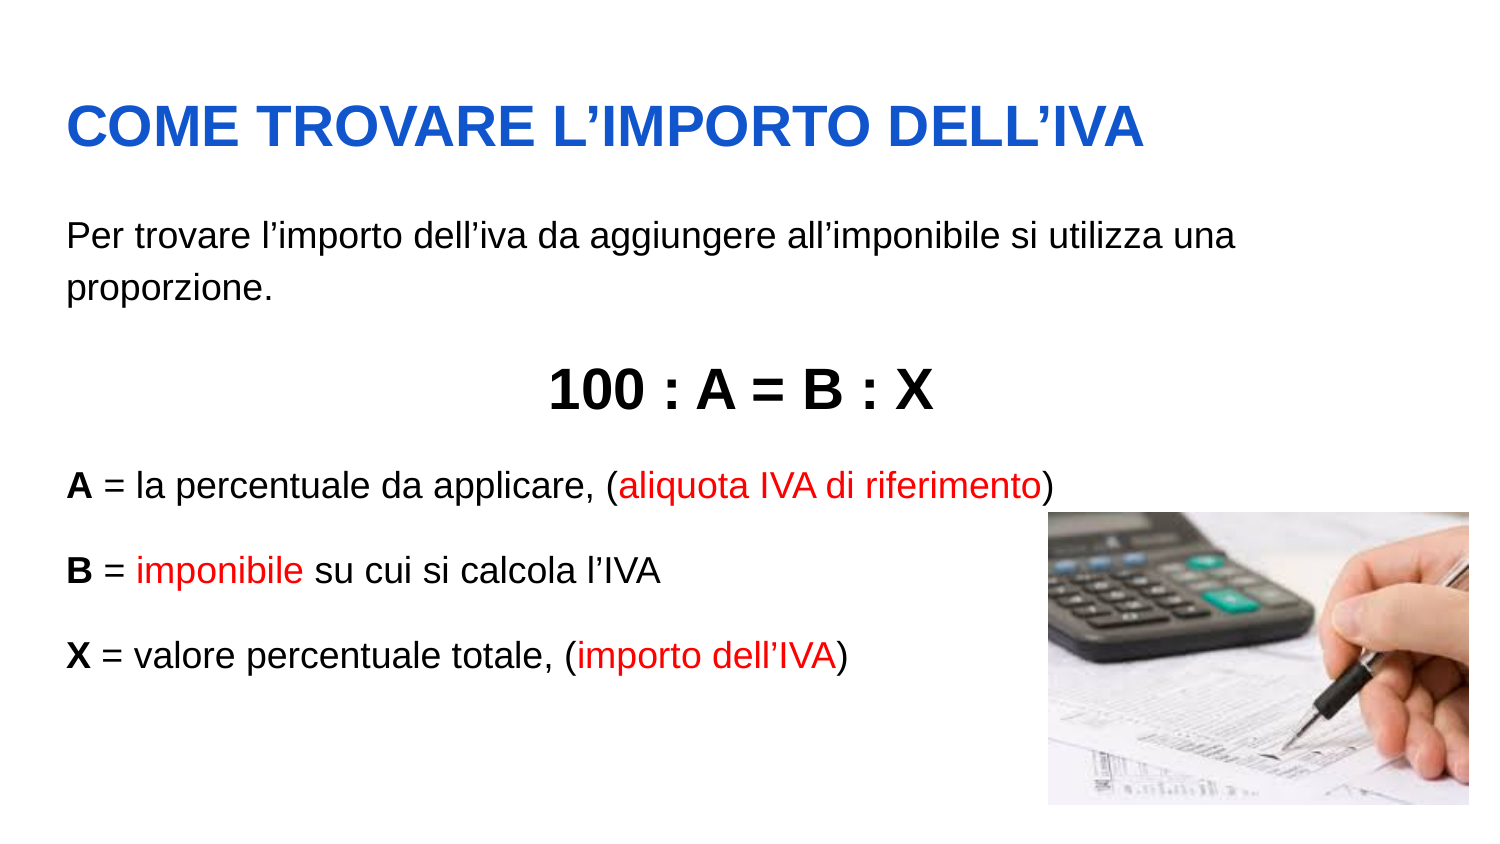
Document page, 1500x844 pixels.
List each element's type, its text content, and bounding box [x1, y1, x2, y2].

title COME TROVARE L’IMPORTO DELL’IVA [51, 72, 1449, 167]
picture [1048, 512, 1469, 805]
list Per trovare l’importo dell’iva da aggiungere all’imponibile si utilizza una proporzione. 100 : A = B : X A = la percentuale da applicare, (aliquota IVA di riferimento) B = imponibile su cui si calcola l’IVA X = valore percentuale totale, (importo dell’IVA) [51, 189, 1449, 750]
